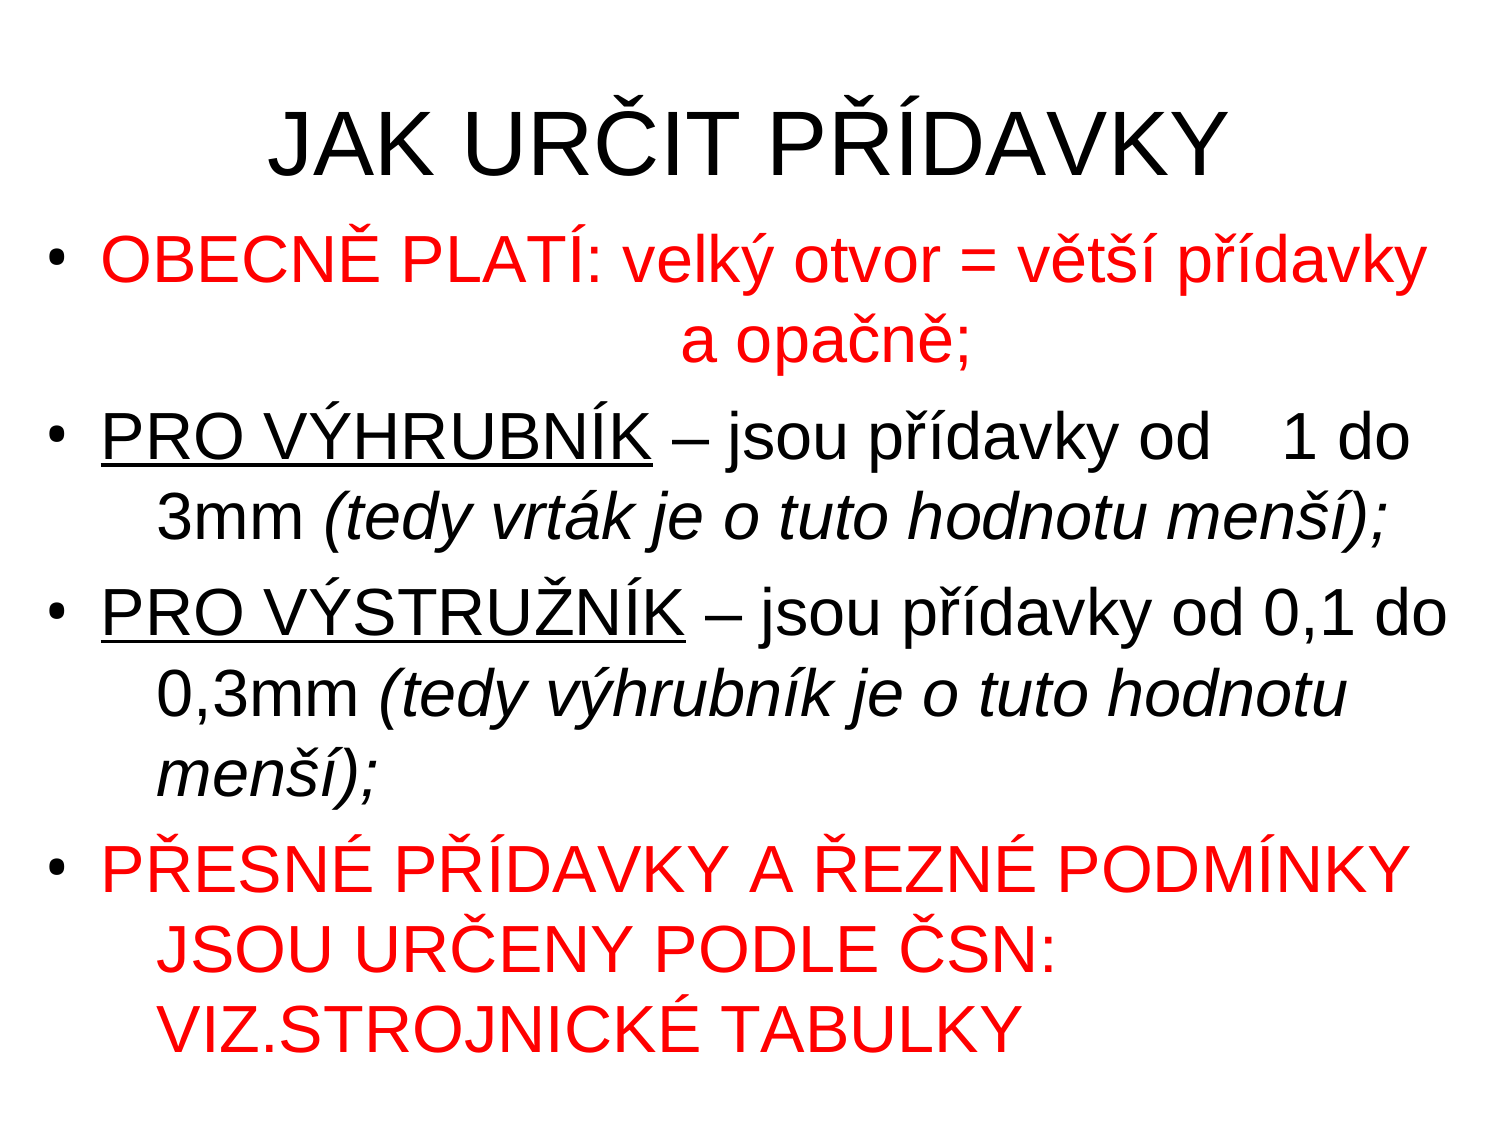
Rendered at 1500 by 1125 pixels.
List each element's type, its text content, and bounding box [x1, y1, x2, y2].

title JAK URČIT PŘÍDAVKY [75, 45, 1426, 208]
list OBECNĚ PLATÍ: velký otvor = větší přídavky a opačně; PRO VÝHRUBNÍK – jsou přídavky od 1 do 3mm (tedy vrták je o tuto hodnotu menší); PRO VÝSTRUŽNÍK – jsou přídavky od 0,1 do 0,3mm (tedy výhrubník je o tuto hodnotu menší); PŘESNÉ PŘÍDAVKY A ŘEZNÉ PODMÍNKY JSOU URČENY PODLE ČSN: VIZ.STROJNICKÉ TABULKY [29, 208, 1471, 1106]
